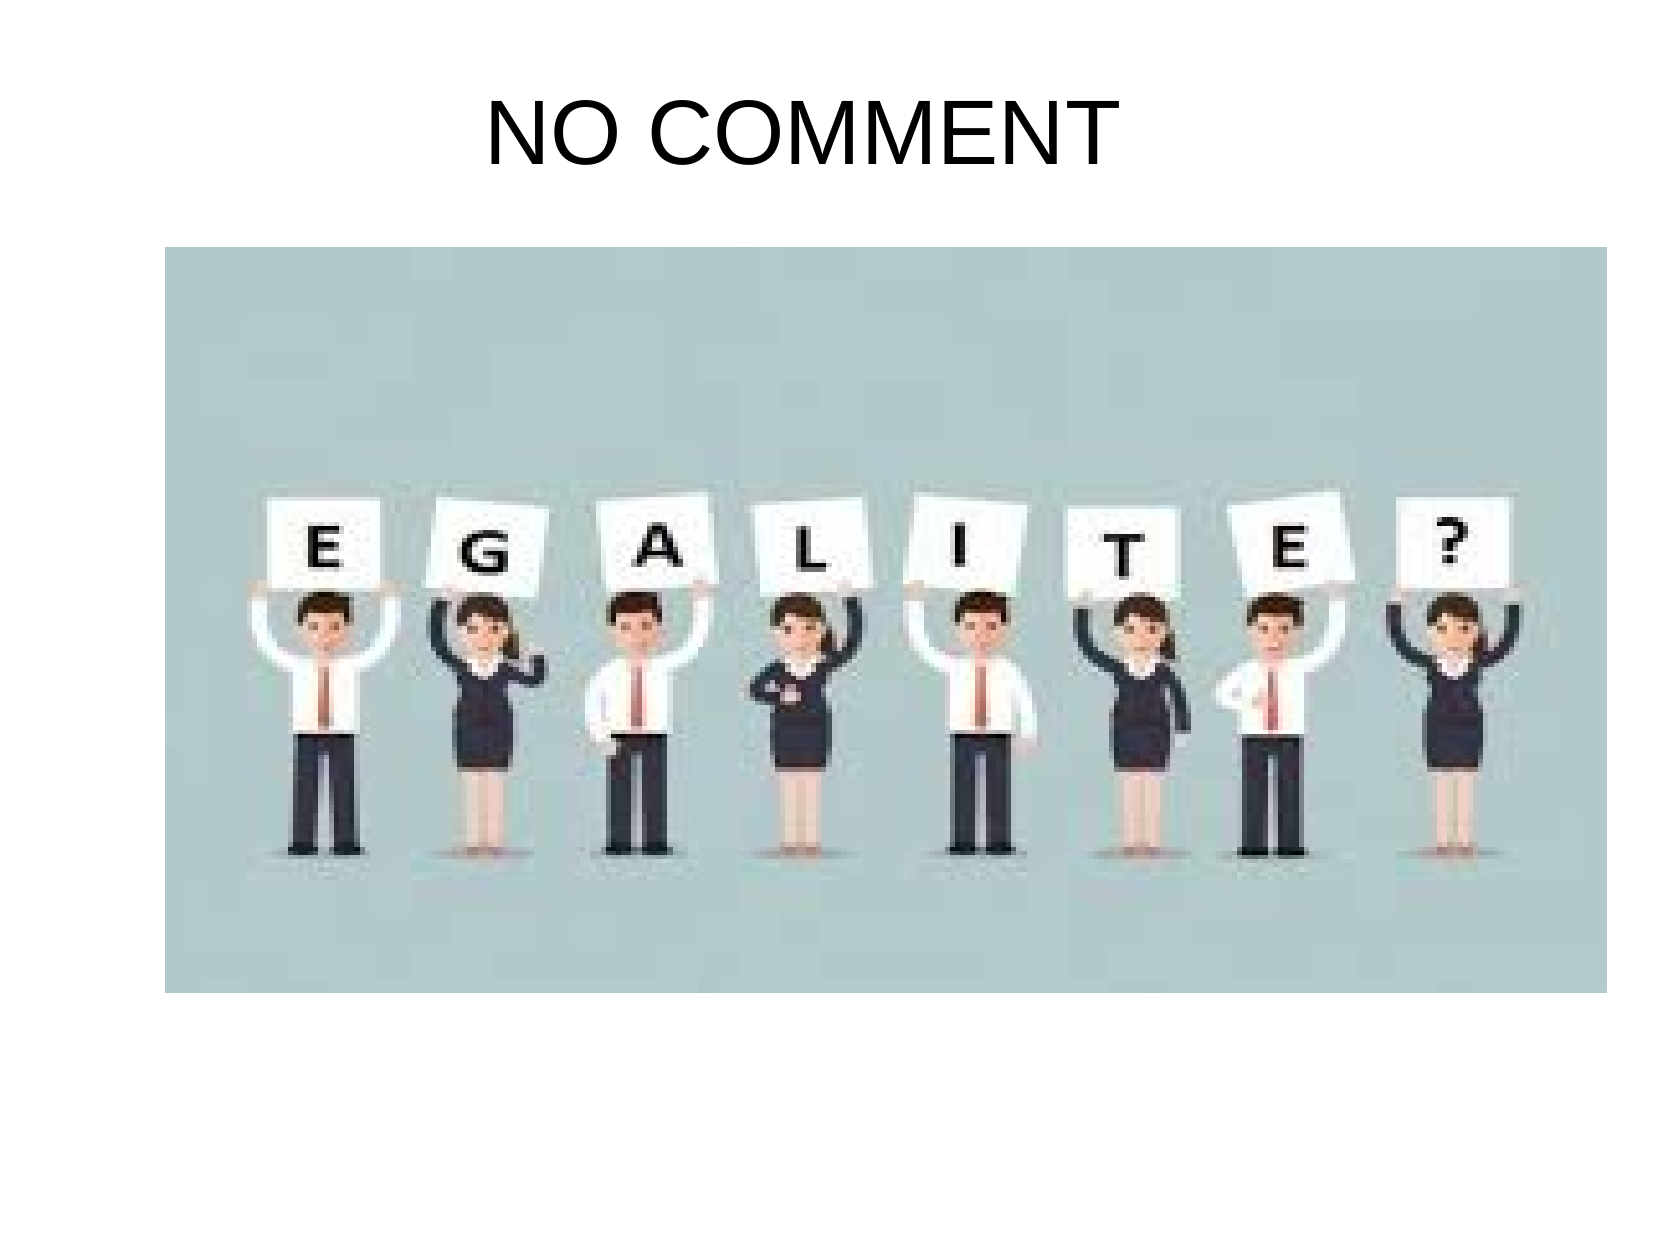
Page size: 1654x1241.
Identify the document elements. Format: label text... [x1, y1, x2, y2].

picture [165, 247, 1607, 993]
title NO COMMENT [70, 29, 1560, 237]
